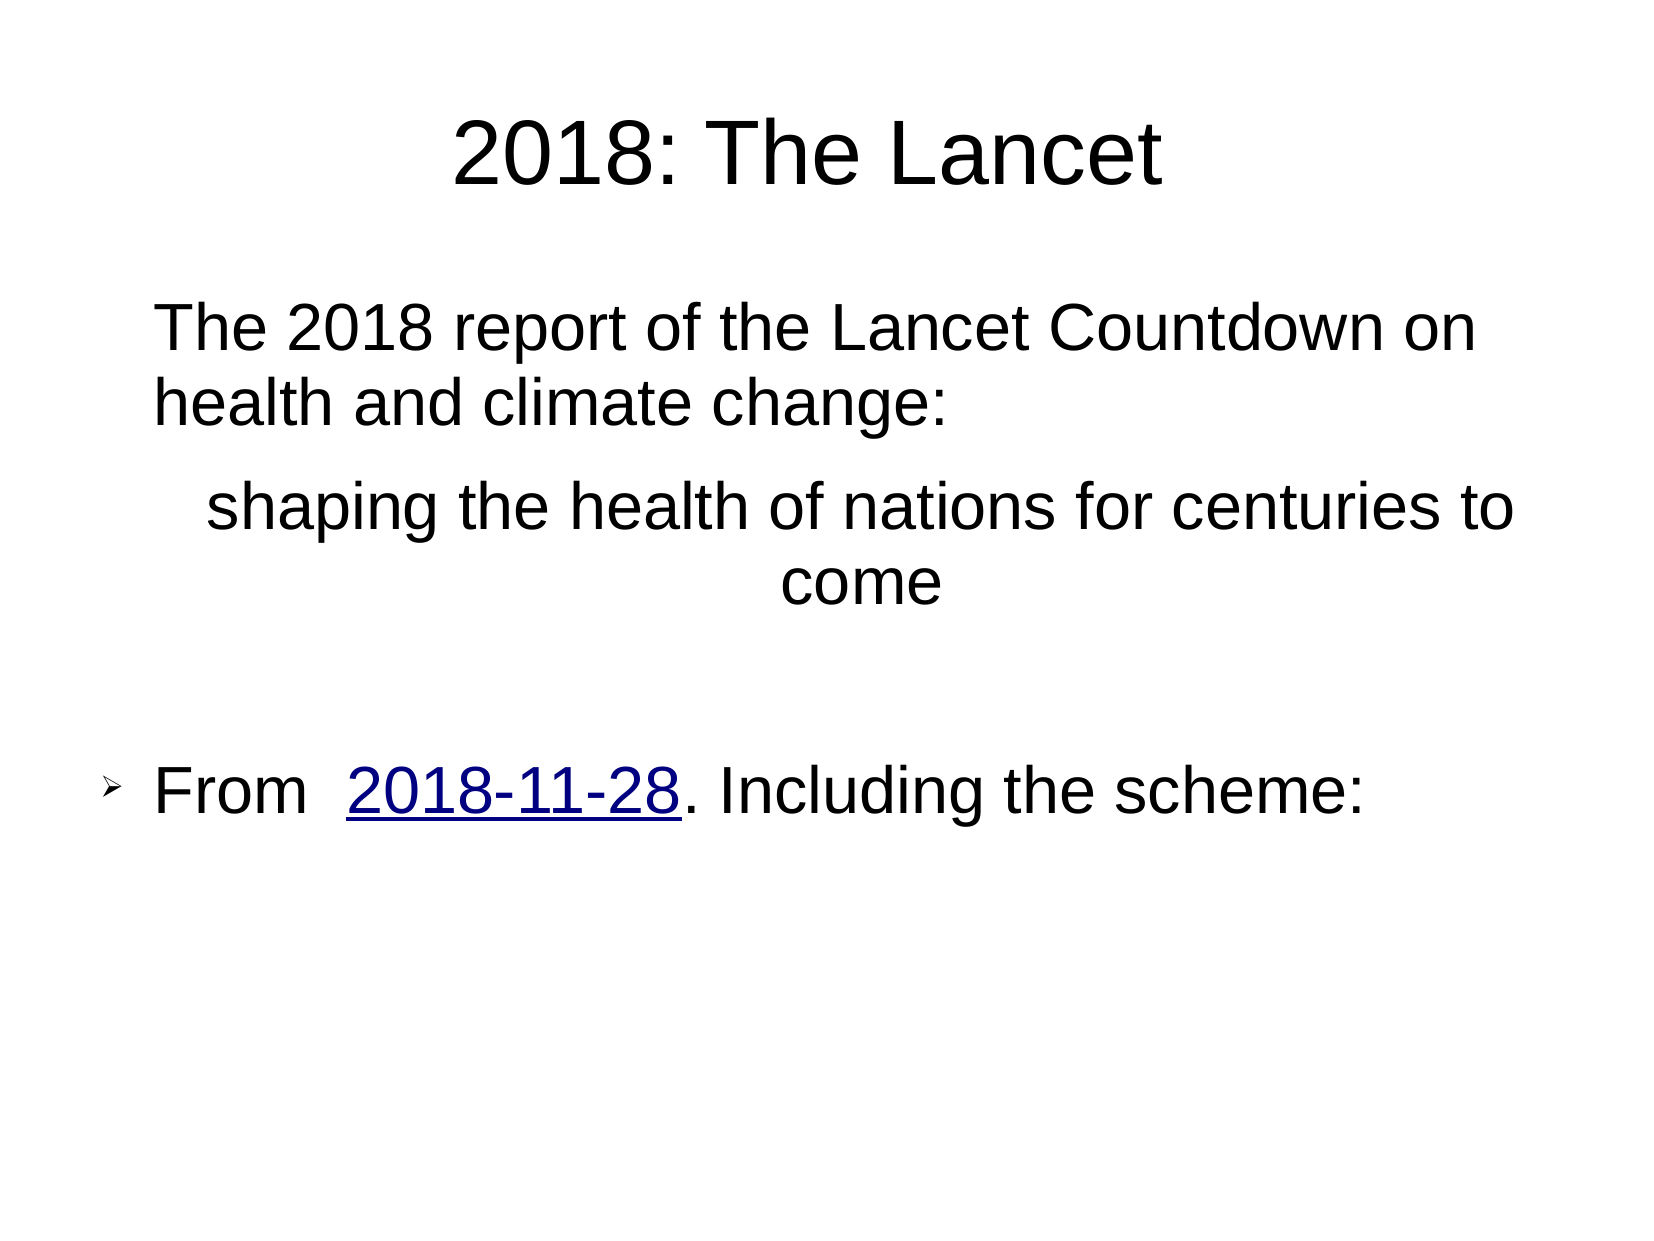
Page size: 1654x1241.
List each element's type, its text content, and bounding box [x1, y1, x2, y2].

title 2018: The Lancet [76, 49, 1565, 257]
list The 2018 report of the Lancet Countdown on health and climate change: shaping the health of nations for centuries to come From 2018-11-28. Including the scheme: [82, 290, 1571, 1109]
